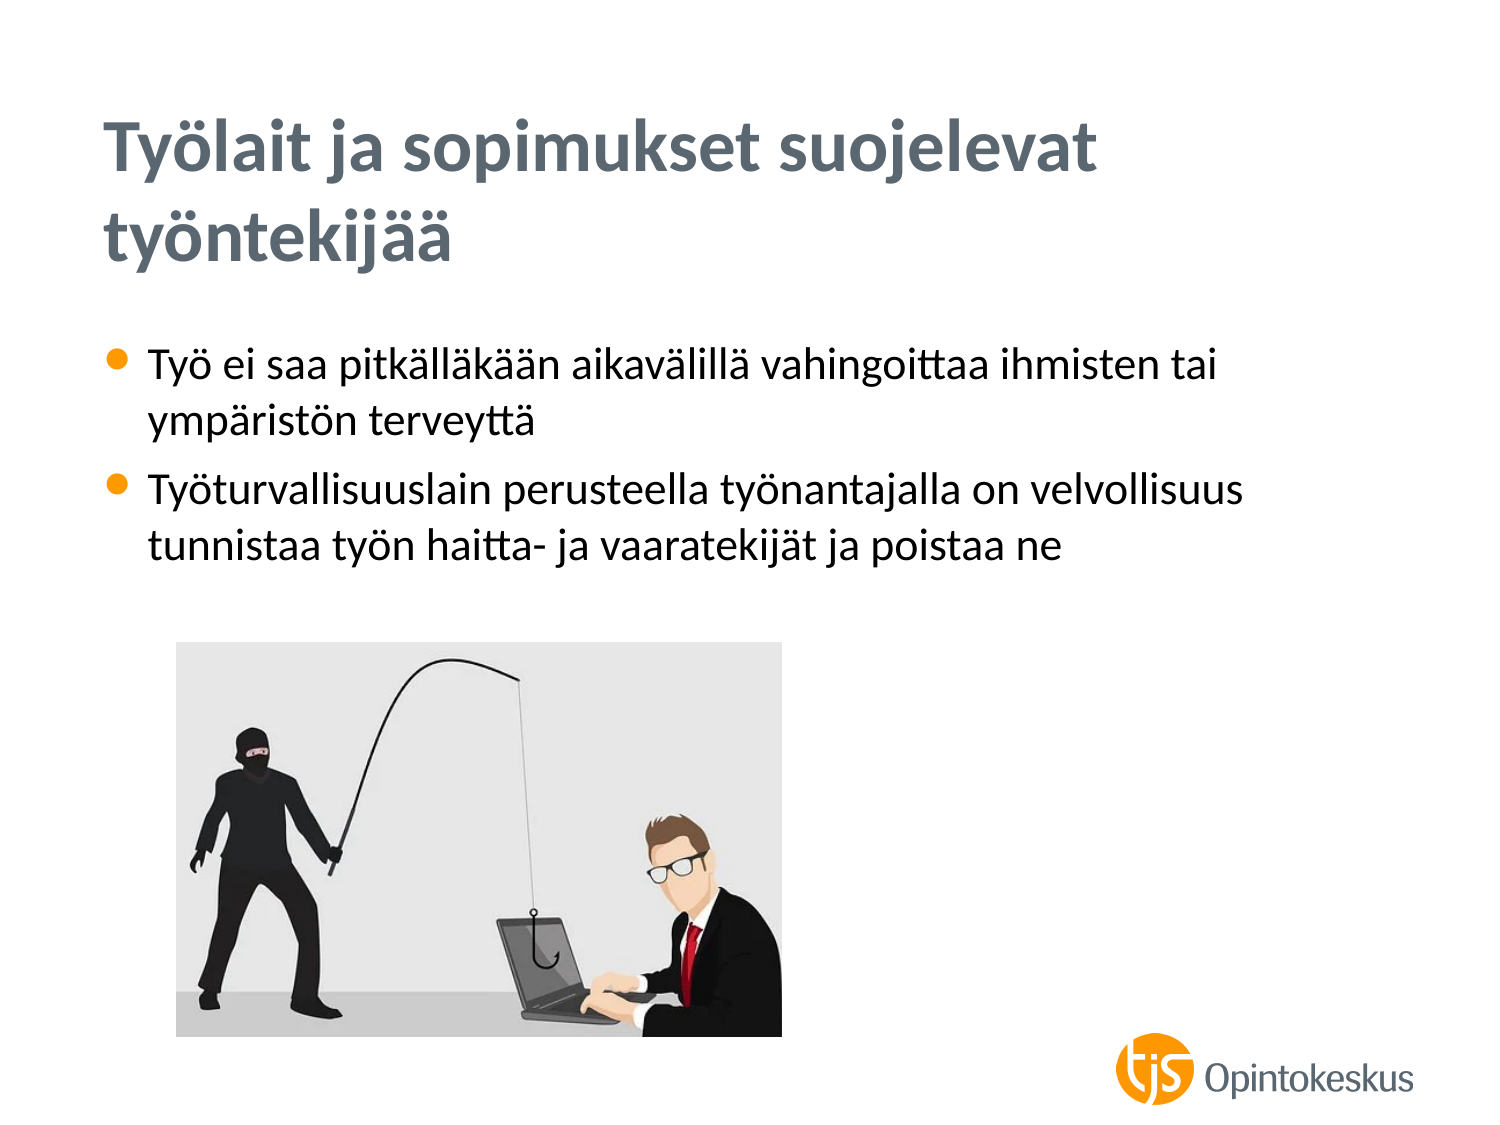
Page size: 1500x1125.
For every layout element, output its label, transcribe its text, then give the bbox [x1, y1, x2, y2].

picture [176, 642, 782, 1037]
title Työlait ja sopimukset suojelevat työntekijää [88, 88, 1412, 266]
picture [1116, 1033, 1413, 1105]
list Työ ei saa pitkälläkään aikavälillä vahingoittaa ihmisten tai ympäristön terveyttä Työturvallisuuslain perusteella työnantajalla on velvollisuus tunnistaa työn haitta- ja vaaratekijät ja poistaa ne [88, 324, 1412, 1004]
